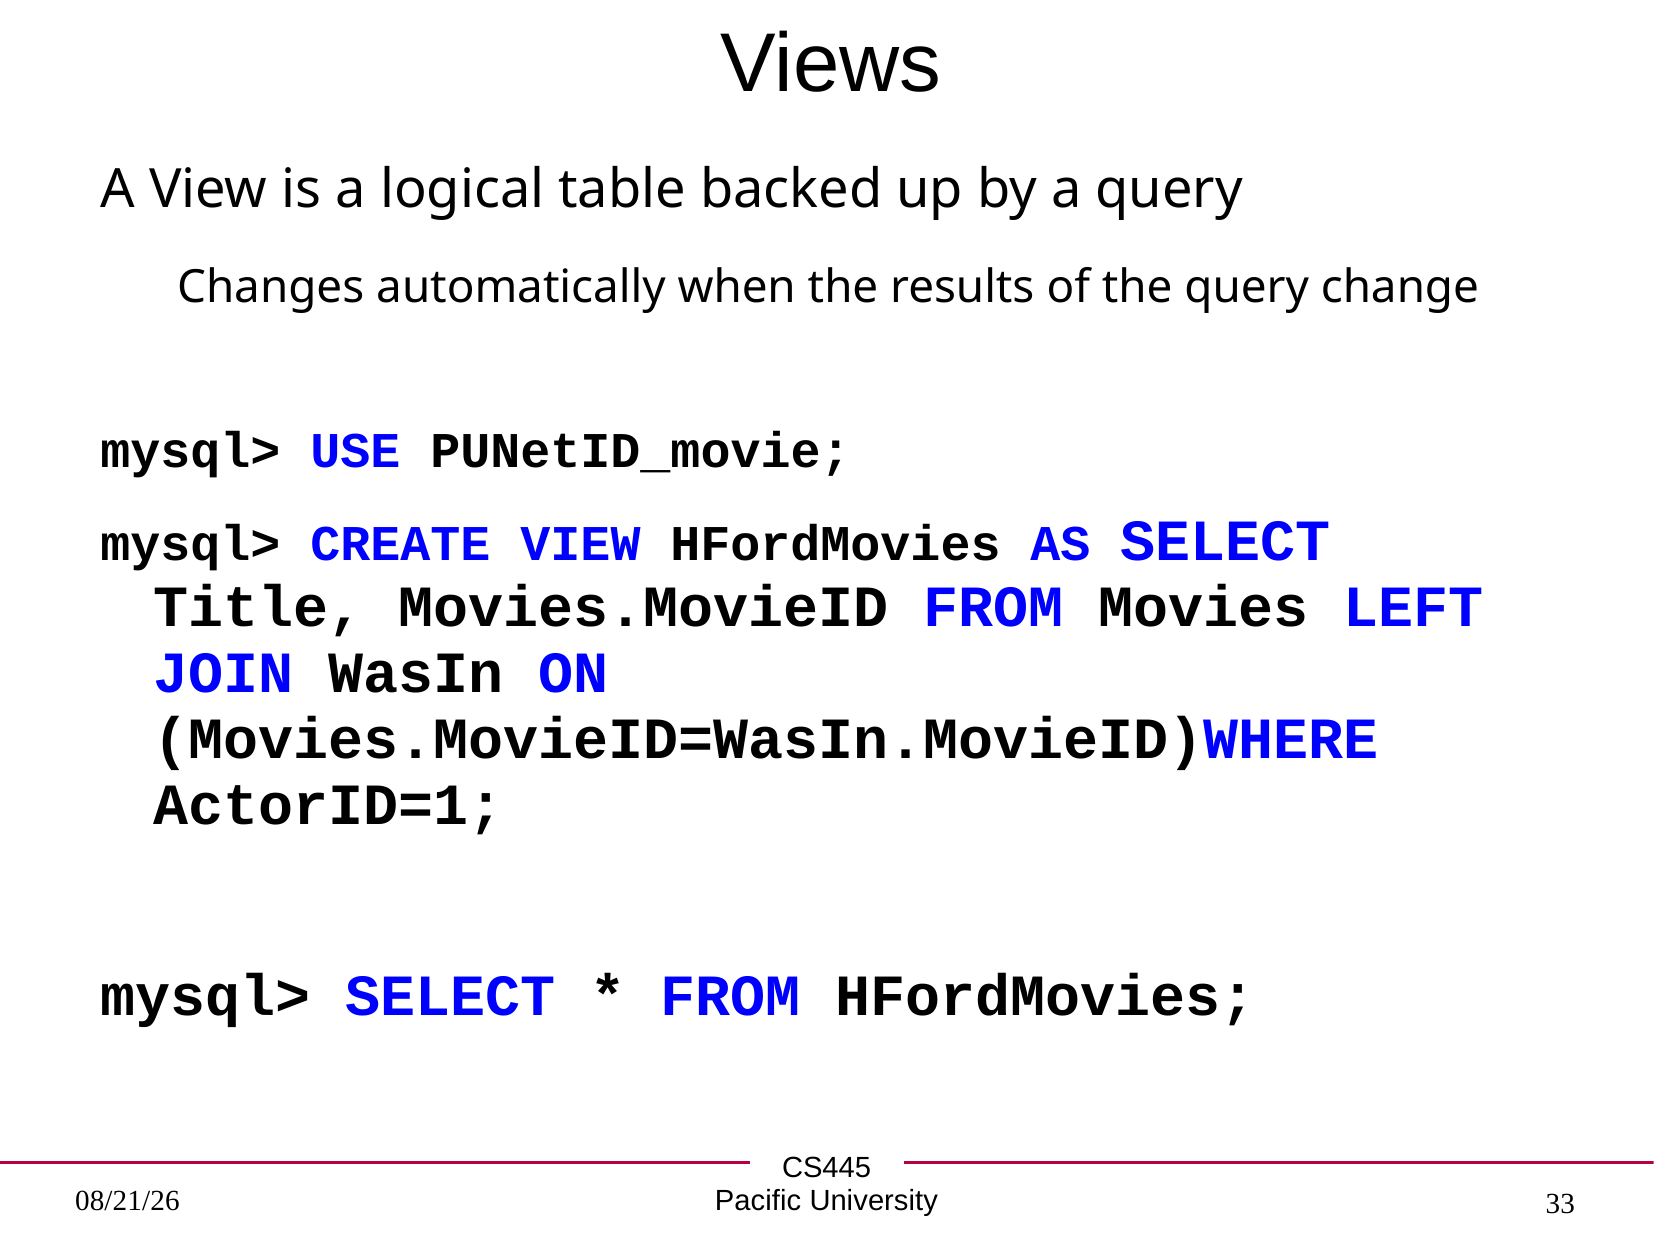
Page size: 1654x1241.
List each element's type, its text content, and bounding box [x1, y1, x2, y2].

list A View is a logical table backed up by a query Changes automatically when the results of the query change mysql> USE PUNetID_movie; mysql> CREATE VIEW HFordMovies AS SELECT Title, Movies.MovieID FROM Movies LEFT JOIN WasIn ON (Movies.MovieID=WasIn.MovieID)WHERE ActorID=1; mysql> SELECT * FROM HFordMovies; [82, 150, 1571, 1111]
title Views [86, 15, 1576, 109]
